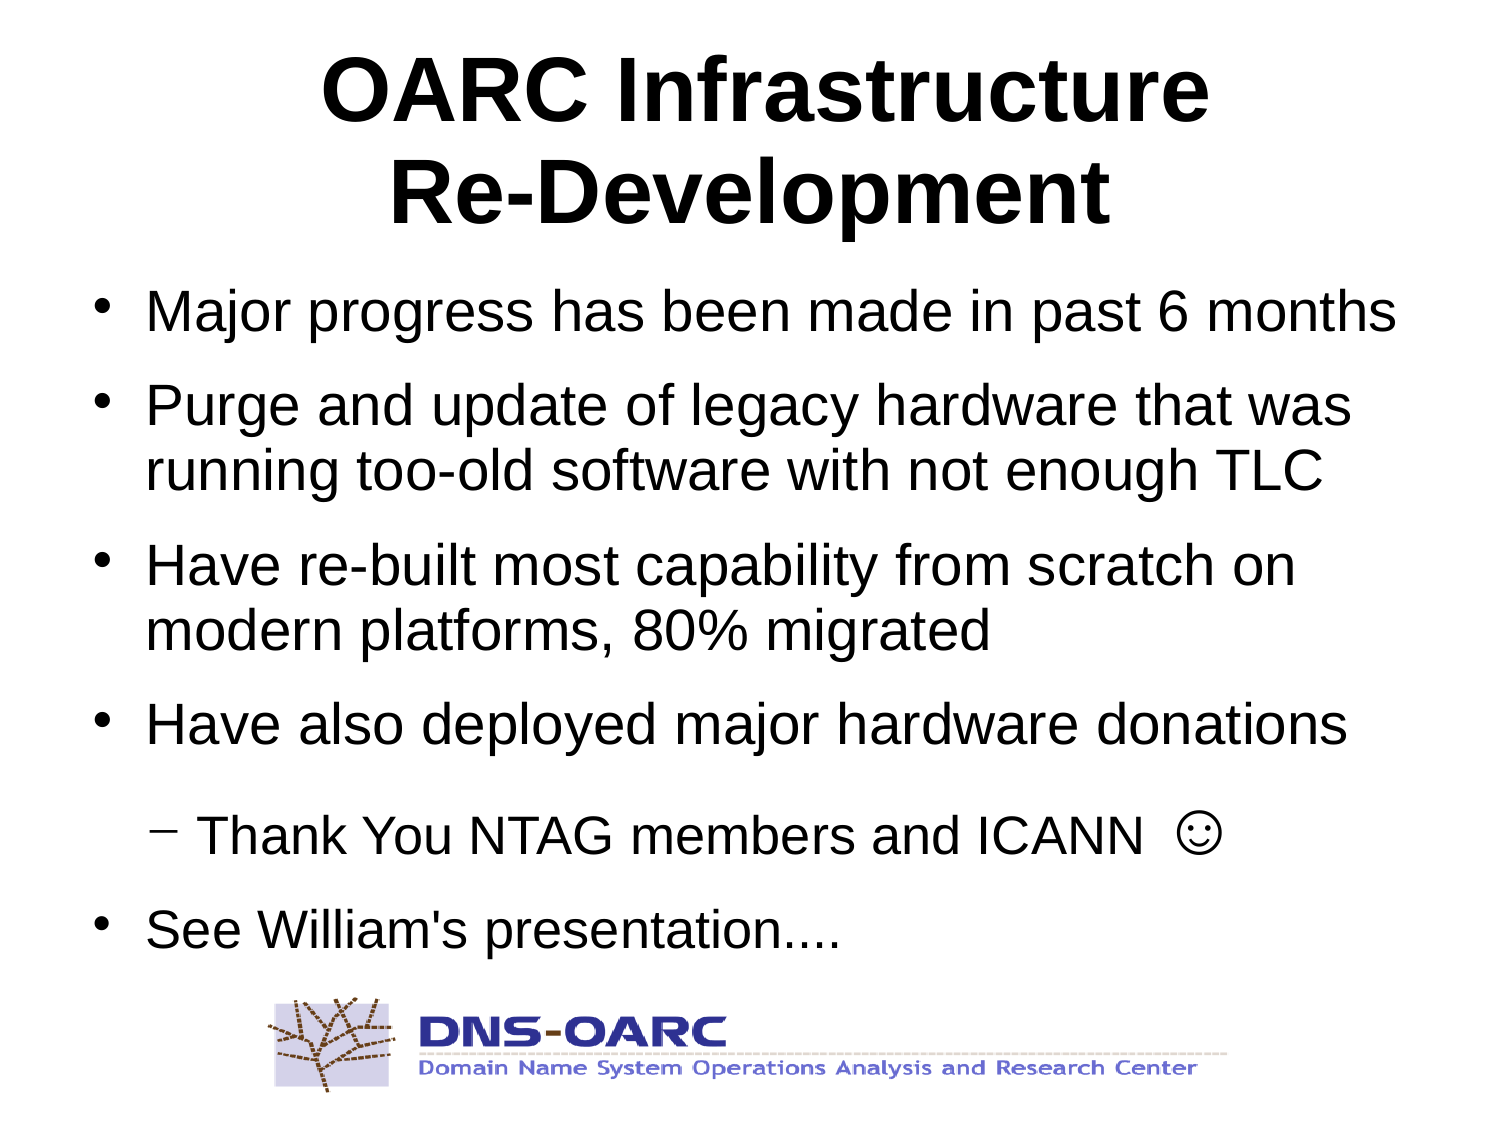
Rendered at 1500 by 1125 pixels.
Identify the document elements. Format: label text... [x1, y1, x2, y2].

list Major progress has been made in past 6 months Purge and update of legacy hardware that was running too-old software with not enough TLC Have re-built most capability from scratch on modern platforms, 80% migrated Have also deployed major hardware donations Thank You NTAG members and ICANN ☺ See William's presentation.... [75, 275, 1426, 961]
picture [214, 991, 1259, 1099]
title OARC Infrastructure Re-Development [75, 33, 1426, 245]
